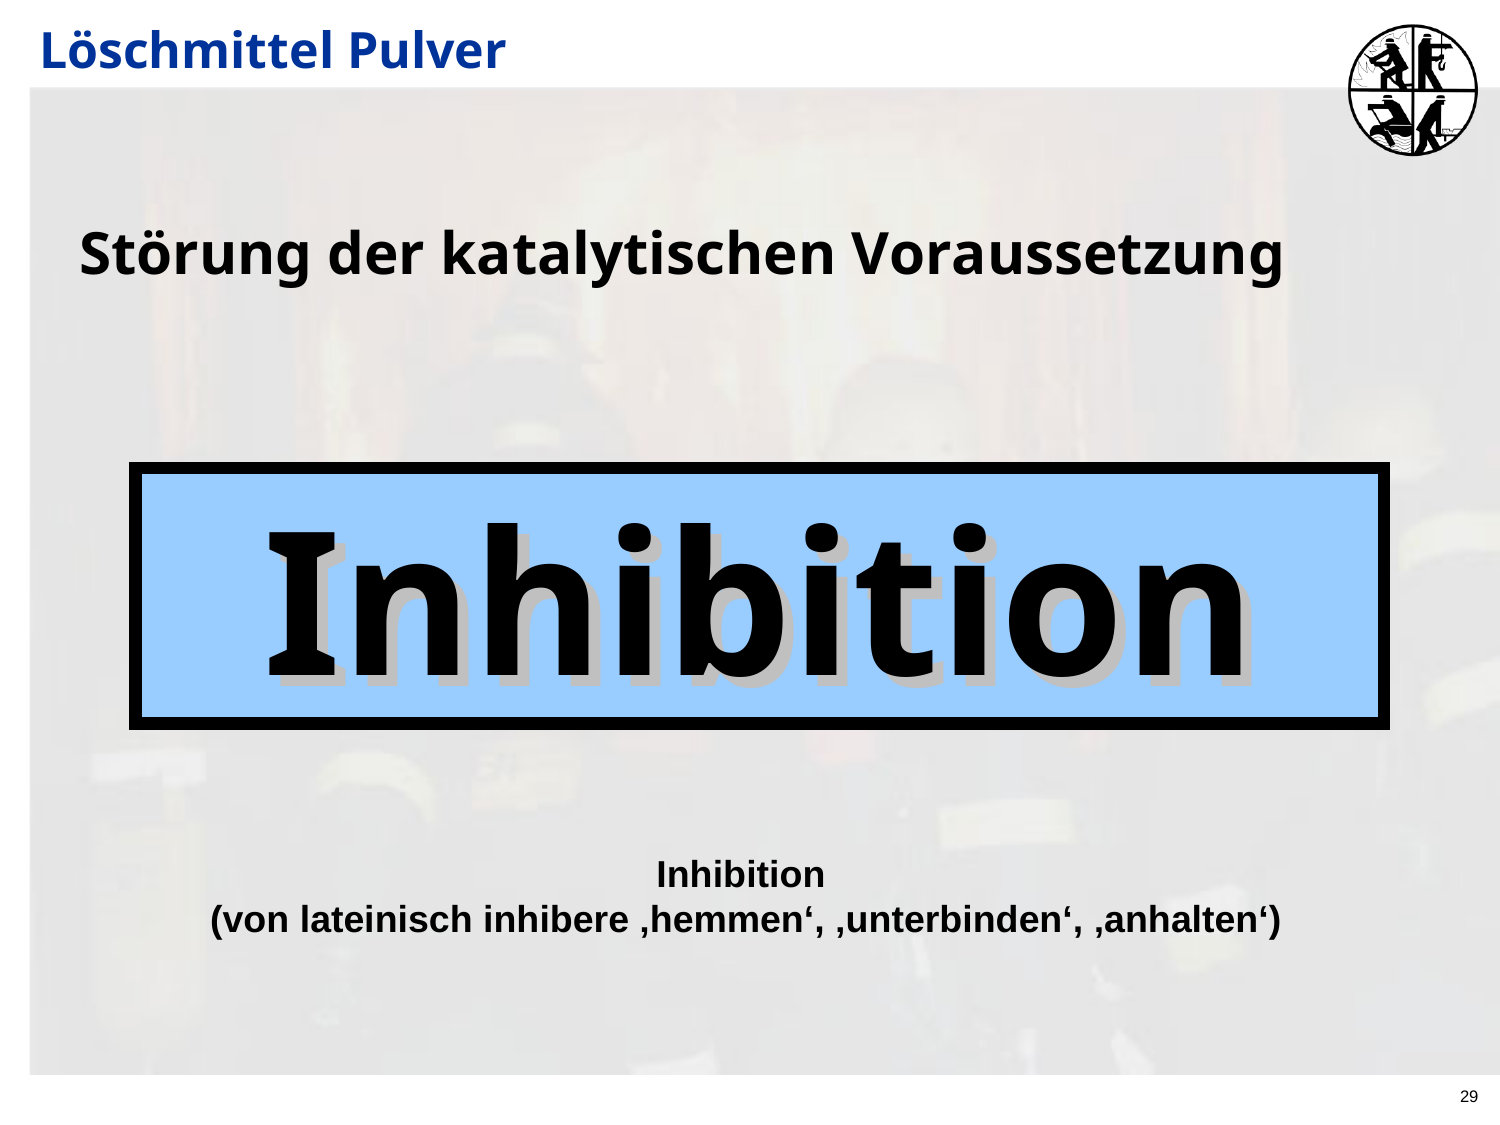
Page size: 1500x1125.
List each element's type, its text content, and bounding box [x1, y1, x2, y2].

picture [31, 20, 1500, 1075]
text_box Inhibition (von lateinisch inhibere ‚hemmen‘, ‚unterbinden‘, ‚anhalten‘) [194, 842, 1299, 994]
text_box Inhibition [135, 467, 1384, 724]
text_box Störung der katalytischen Voraussetzung [64, 208, 1300, 294]
text_box <Foliennummer> [1180, 1078, 1494, 1118]
title Löschmittel Pulver [39, 18, 1222, 81]
